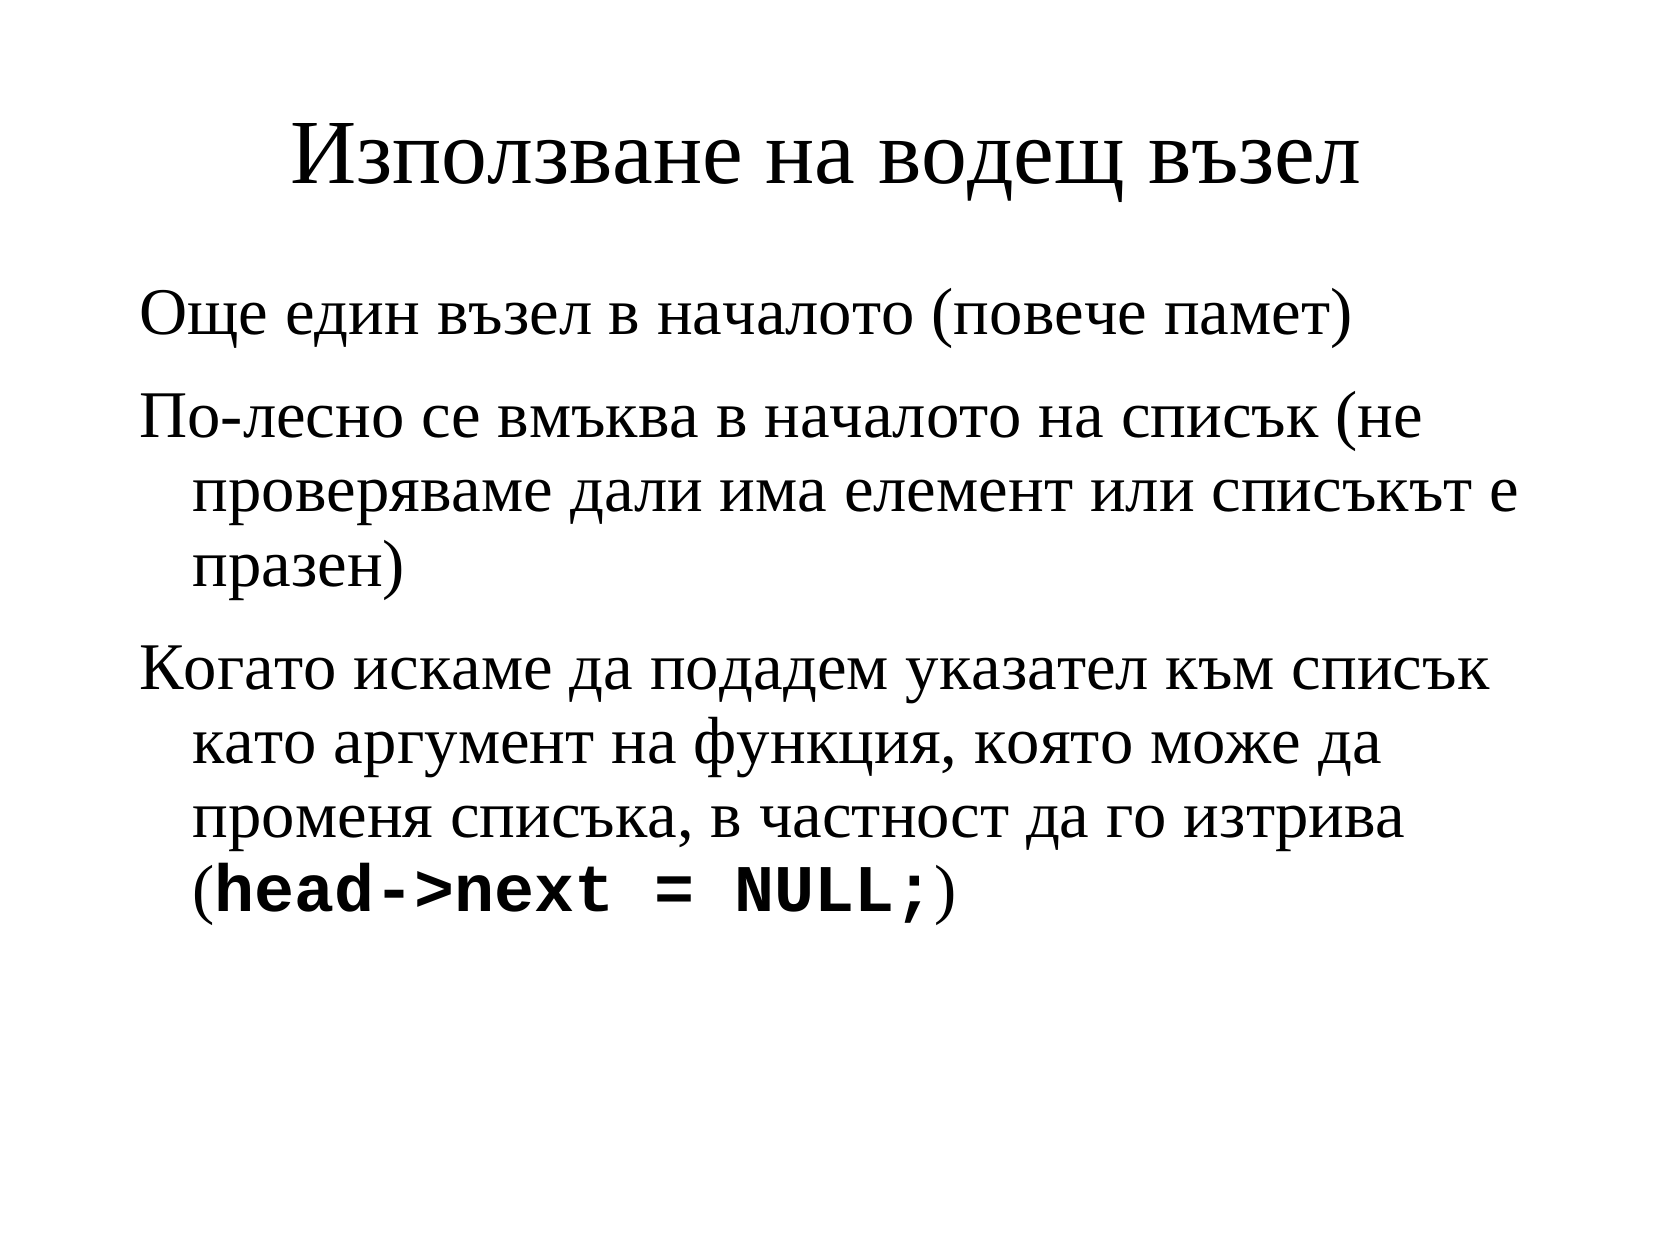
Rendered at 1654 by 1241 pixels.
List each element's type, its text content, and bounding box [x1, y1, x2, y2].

list Още един възел в началото (повече памет) По-лесно се вмъква в началото на списък (не проверяваме дали има елемент или списъкът е празен) Когато искаме да подадем указател към списък като аргумент на функция, която може да променя списъка, в частност да го изтрива (head->next = NULL;) [121, 274, 1561, 1070]
title Използване на водещ възел [82, 49, 1571, 257]
